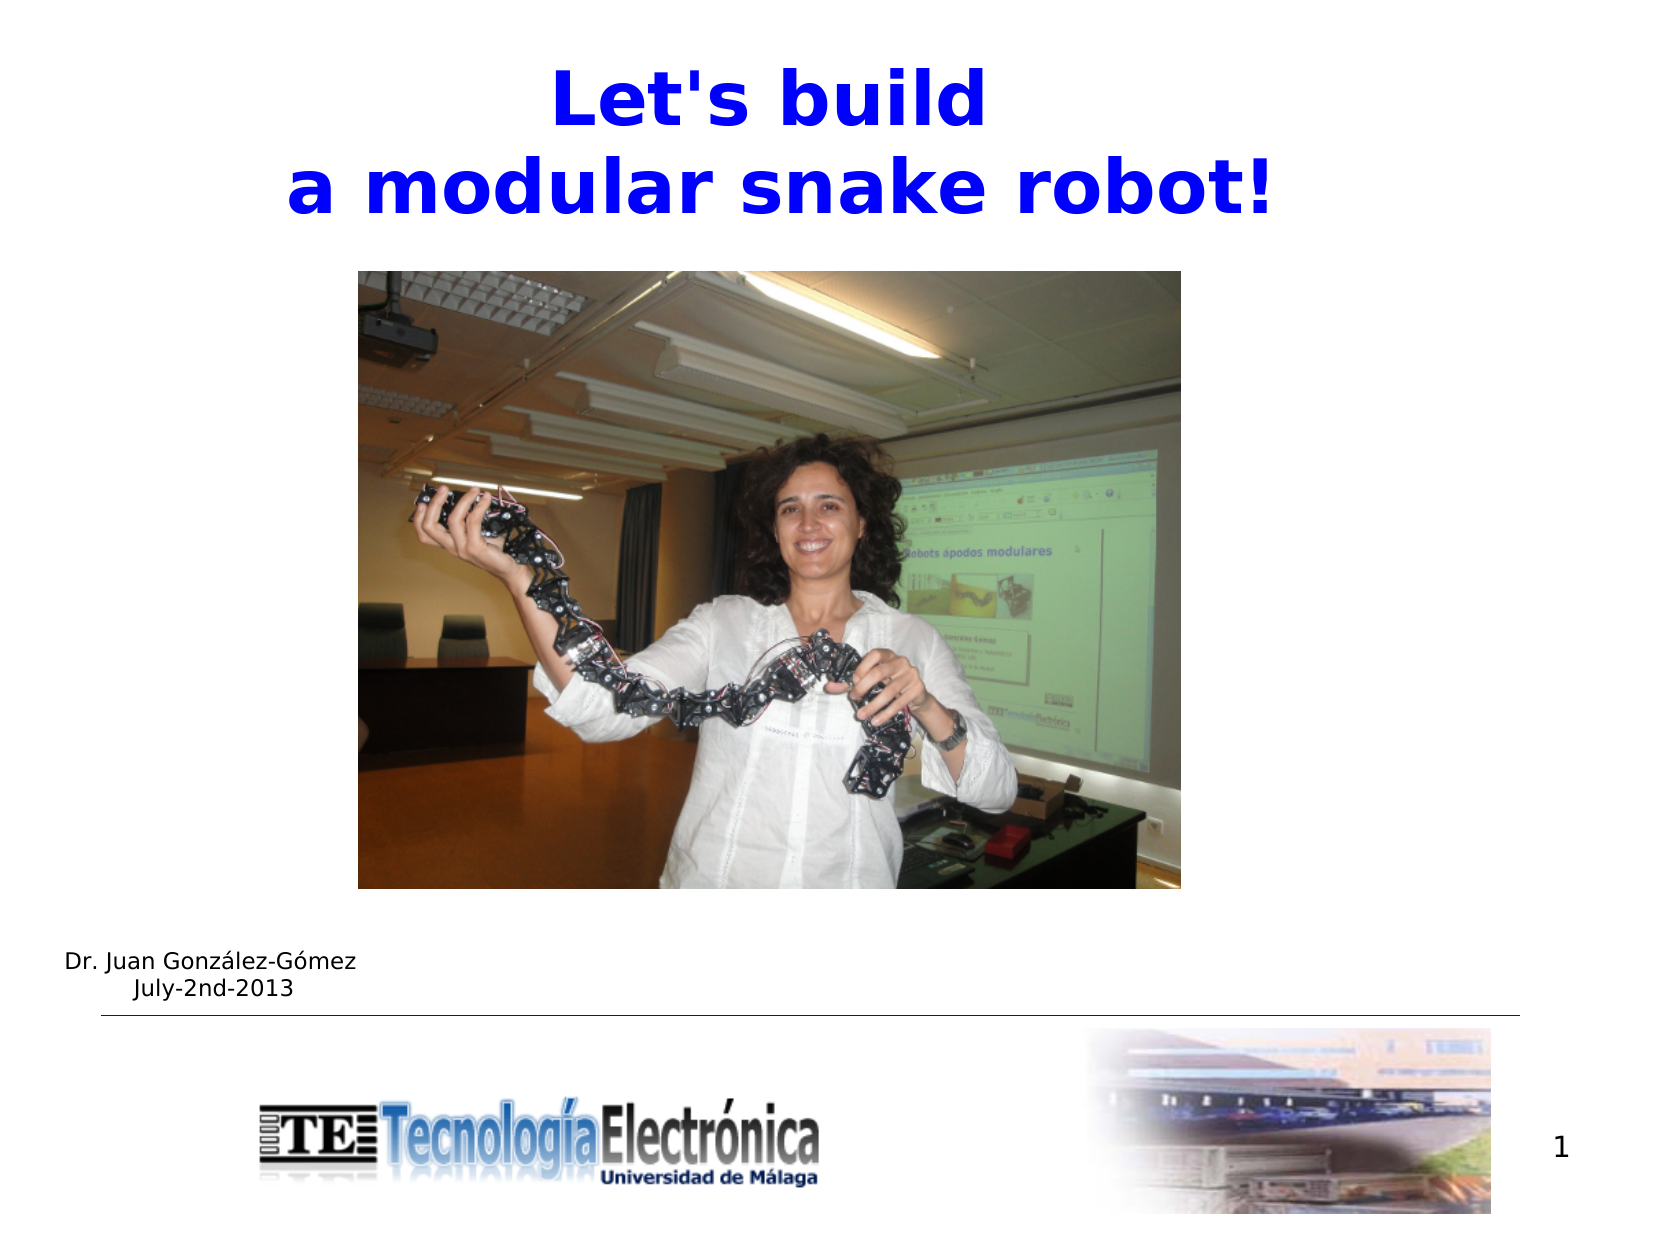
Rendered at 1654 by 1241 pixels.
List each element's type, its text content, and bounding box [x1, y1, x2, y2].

picture [247, 1028, 1491, 1214]
text_box Let's build a modular snake robot! [272, 49, 1294, 239]
picture [358, 271, 1181, 889]
text_box Dr. Juan González-Gómez July-2nd-2013 [49, 940, 380, 1010]
